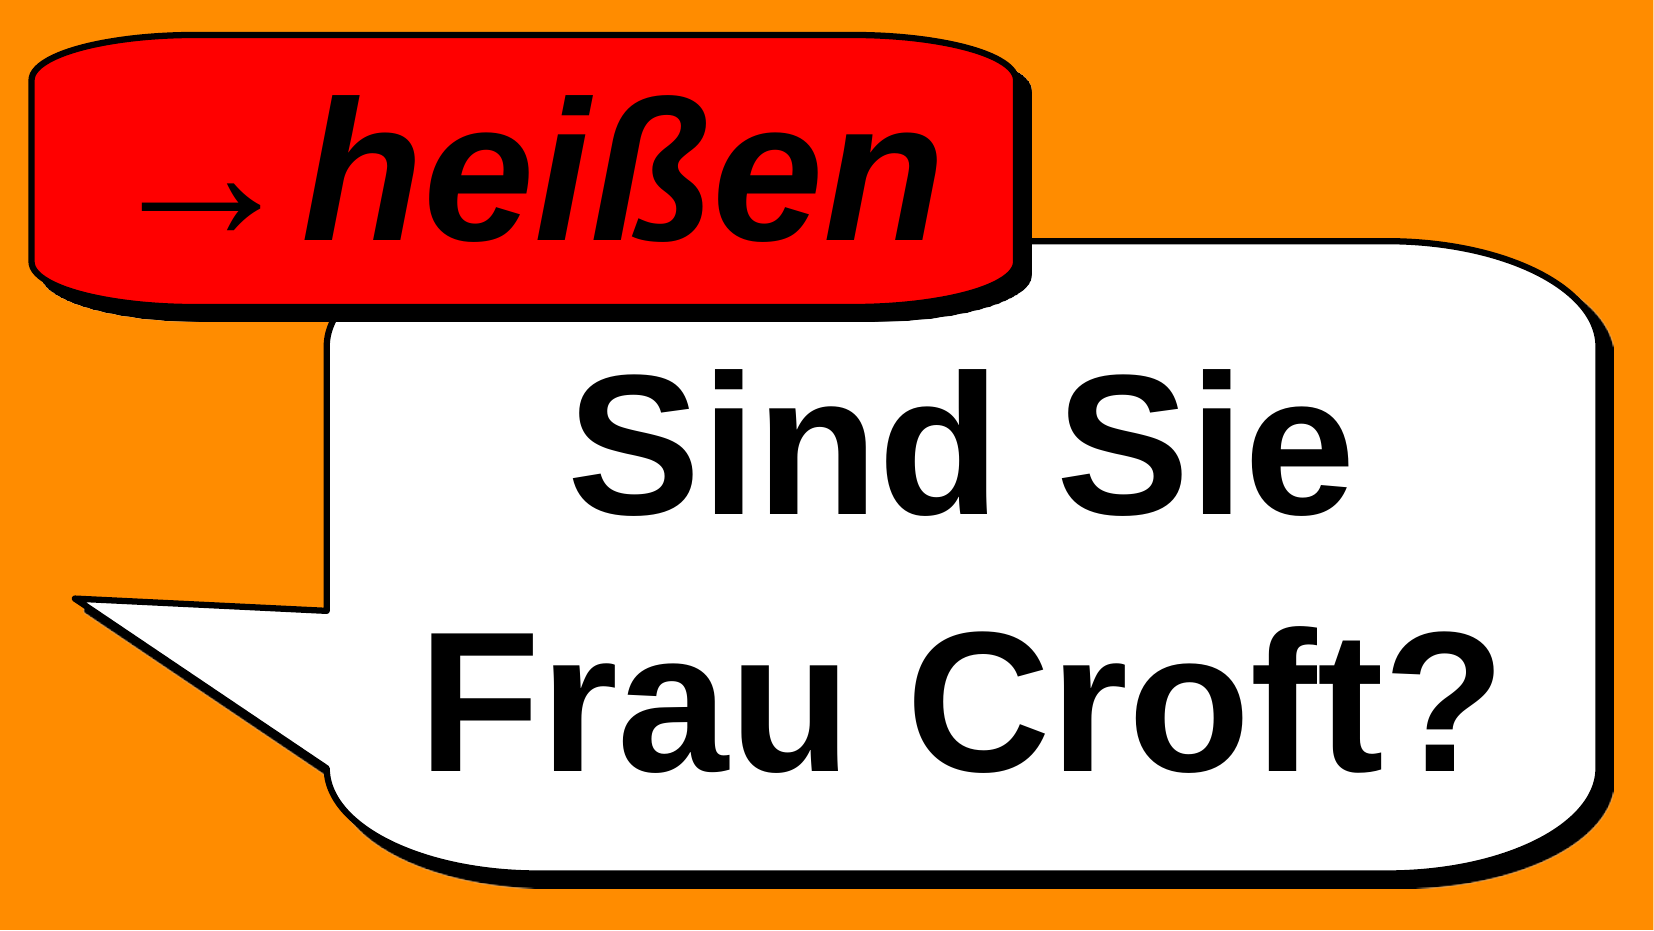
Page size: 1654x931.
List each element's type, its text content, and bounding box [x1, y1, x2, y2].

text_box Sind Sie Frau Croft? [74, 241, 1599, 874]
text_box →heißen [31, 34, 1017, 308]
